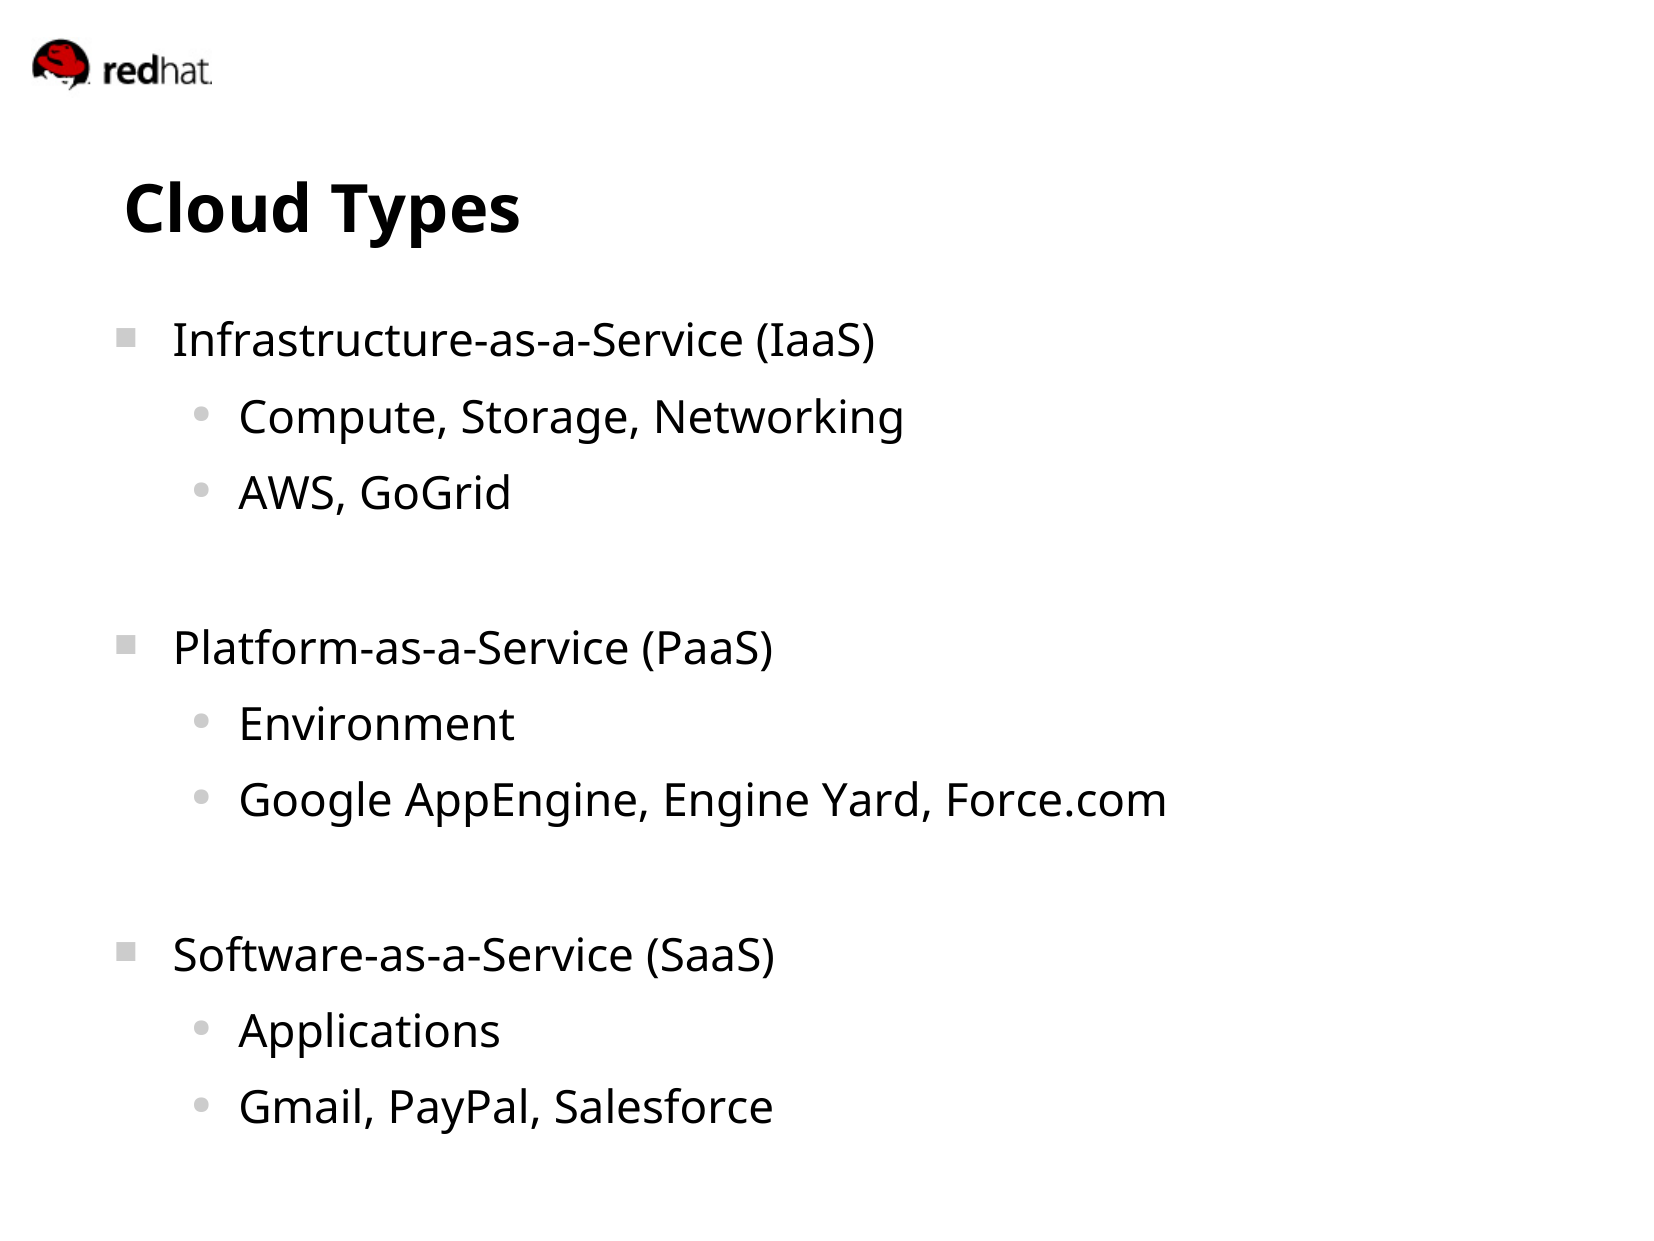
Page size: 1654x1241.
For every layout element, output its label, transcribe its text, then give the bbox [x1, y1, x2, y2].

list Infrastructure-as-a-Service (IaaS) Compute, Storage, Networking AWS, GoGrid Platform-as-a-Service (PaaS) Environment Google AppEngine, Engine Yard, Force.com Software-as-a-Service (SaaS) Applications Gmail, PayPal, Salesforce [116, 307, 1529, 1090]
title Cloud Types [123, 102, 1536, 310]
picture [31, 37, 212, 98]
